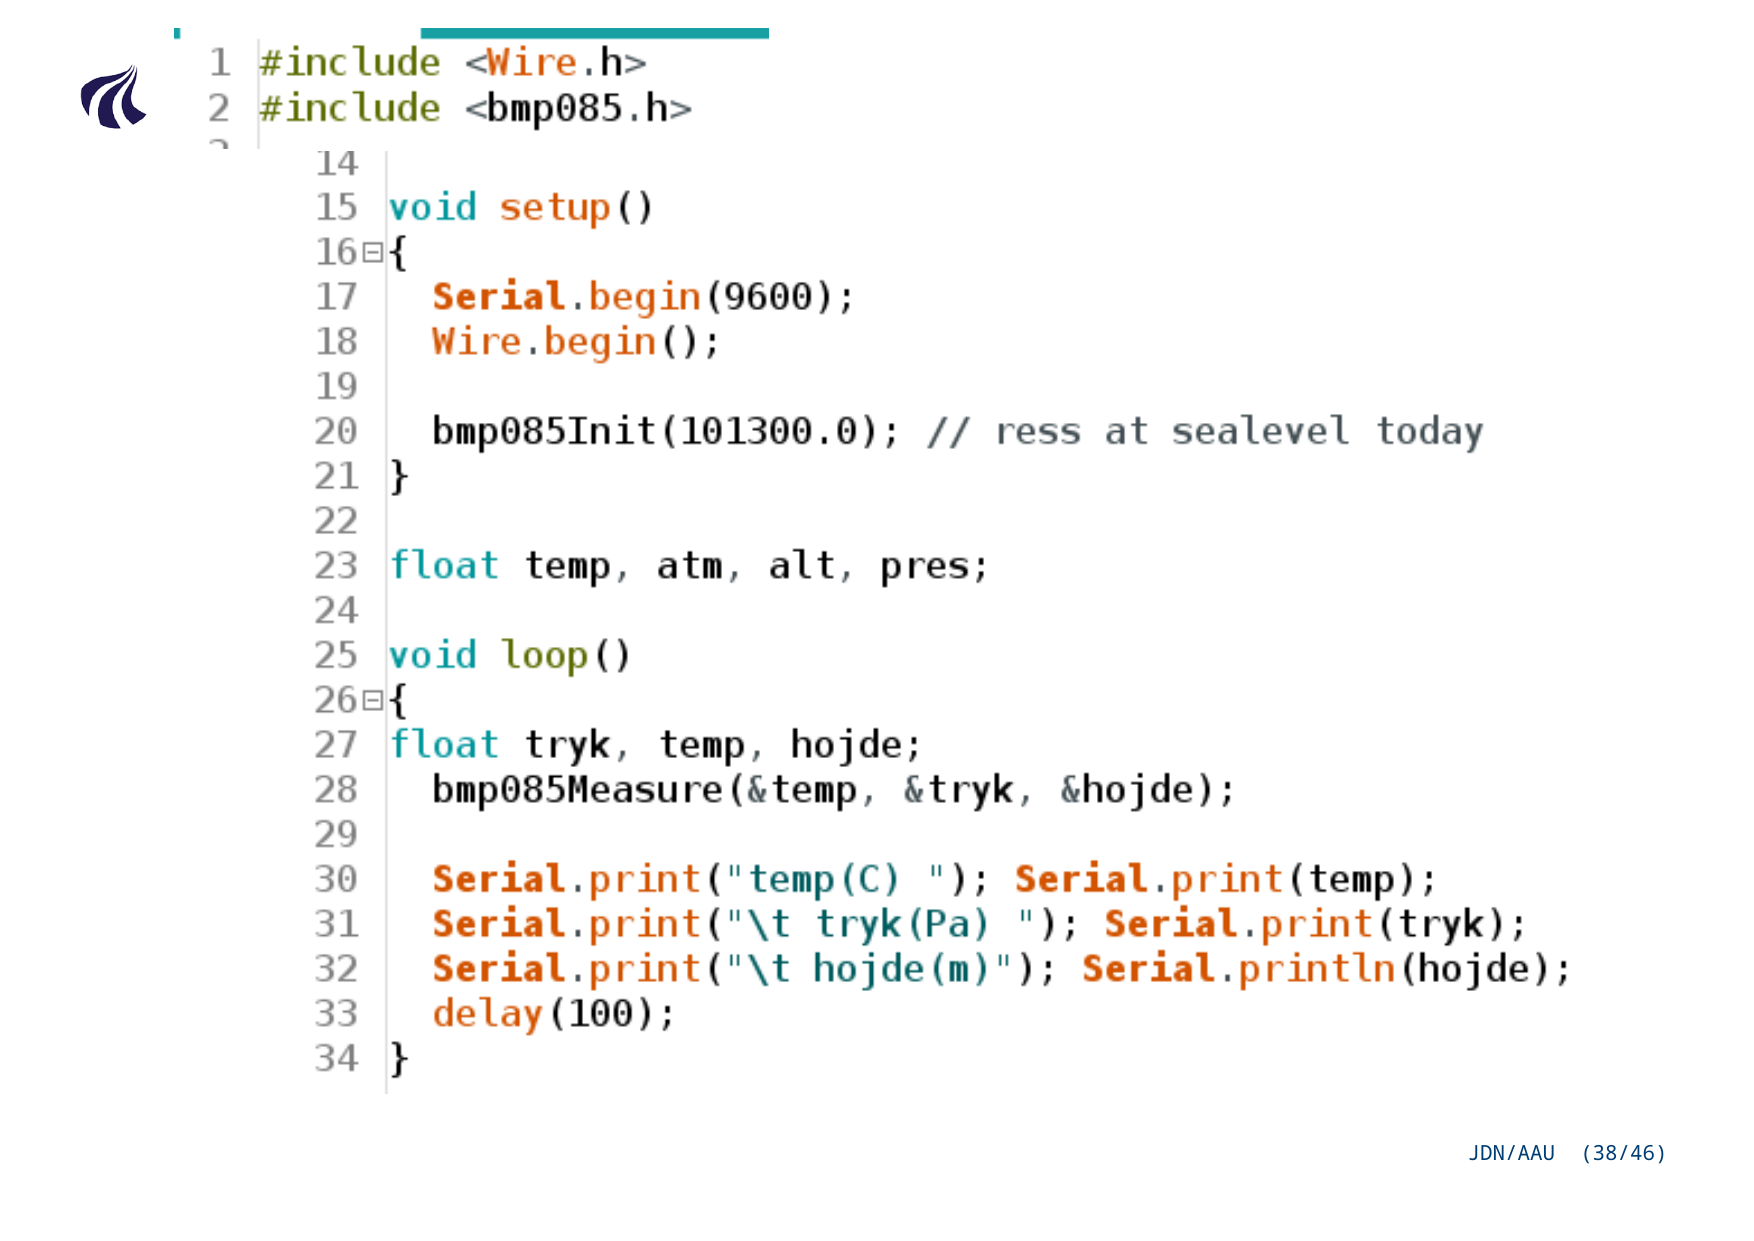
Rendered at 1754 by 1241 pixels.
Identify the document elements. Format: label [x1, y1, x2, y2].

picture [303, 151, 1609, 1095]
picture [76, 60, 151, 131]
picture [174, 28, 769, 150]
